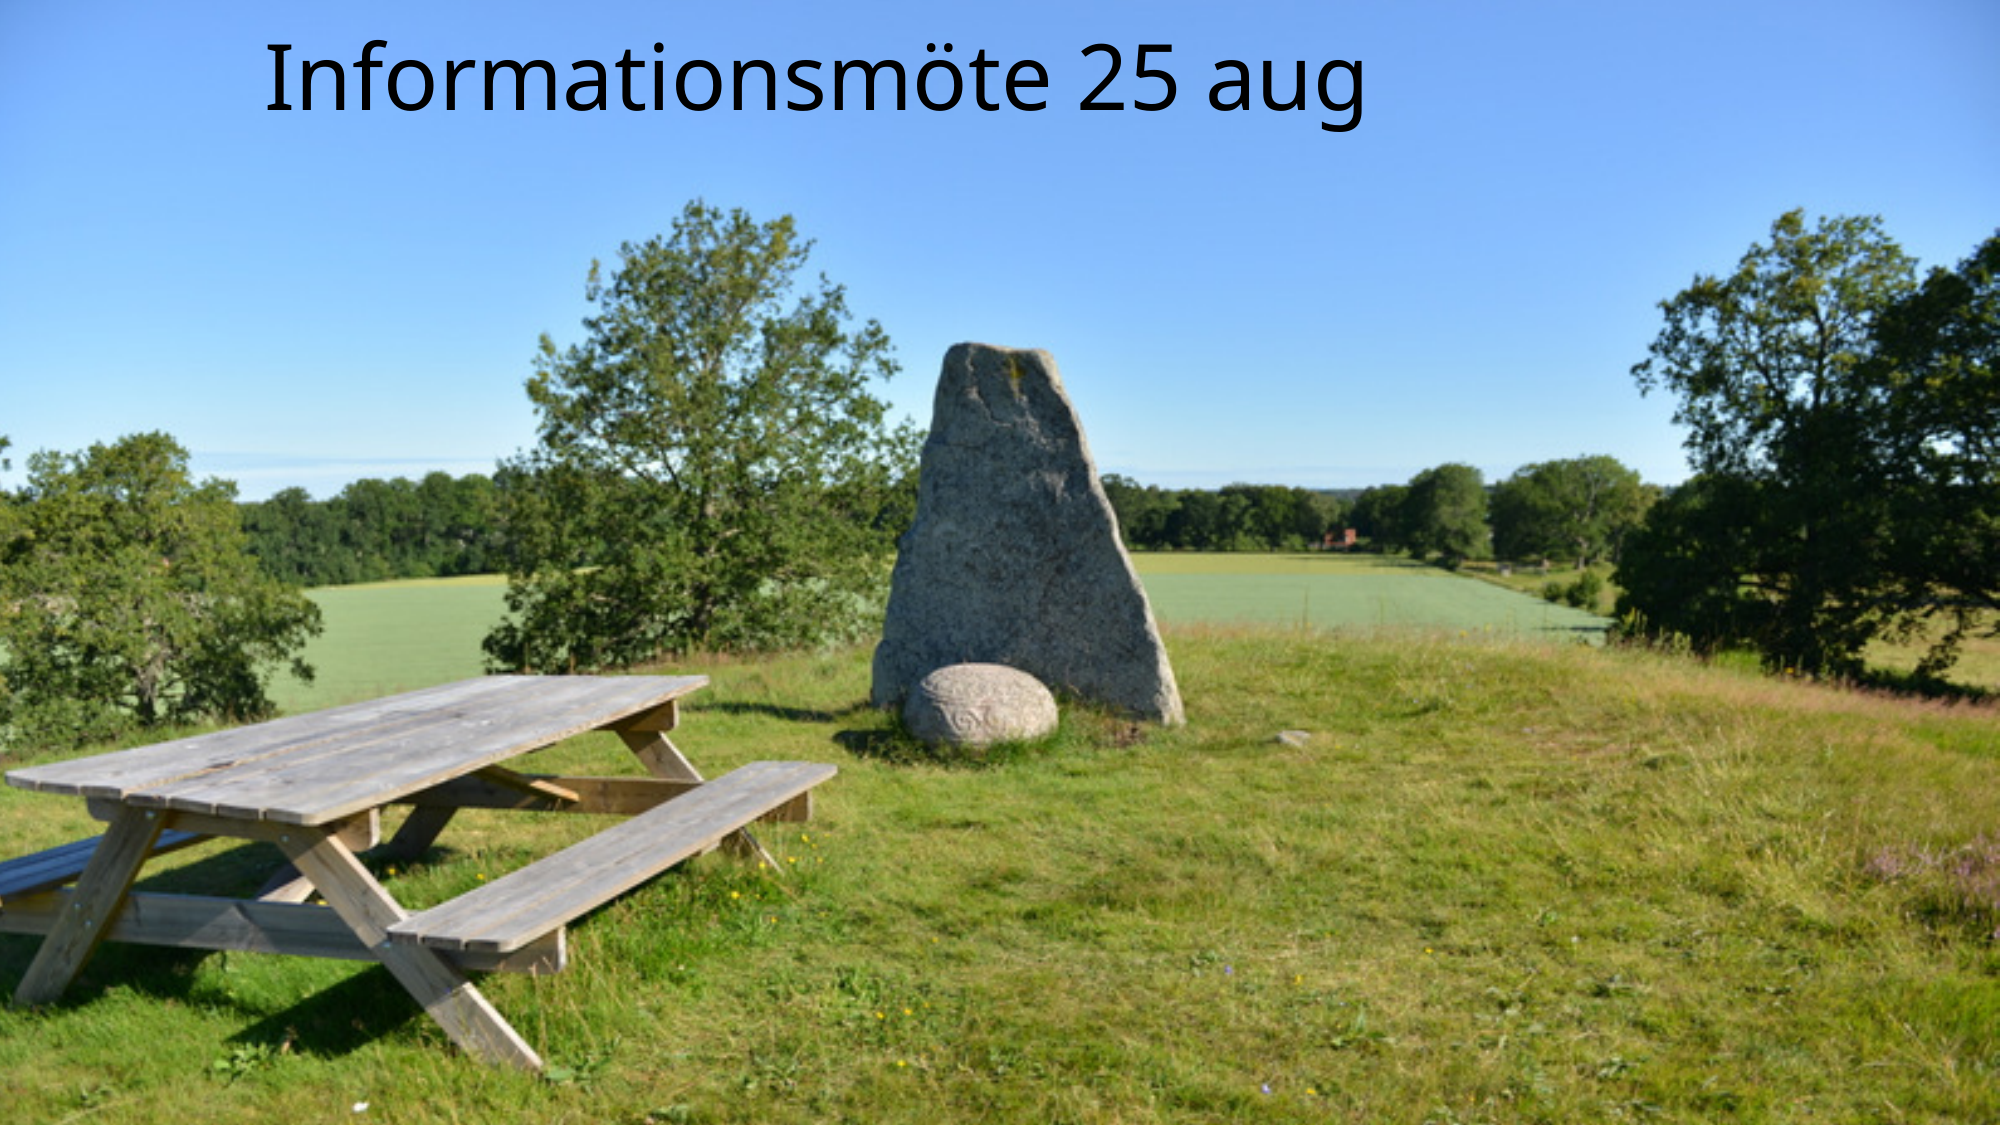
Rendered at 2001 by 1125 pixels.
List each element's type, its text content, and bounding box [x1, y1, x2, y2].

picture [0, 0, 2000, 1125]
title Informationsmöte 25 aug [249, 24, 1750, 172]
